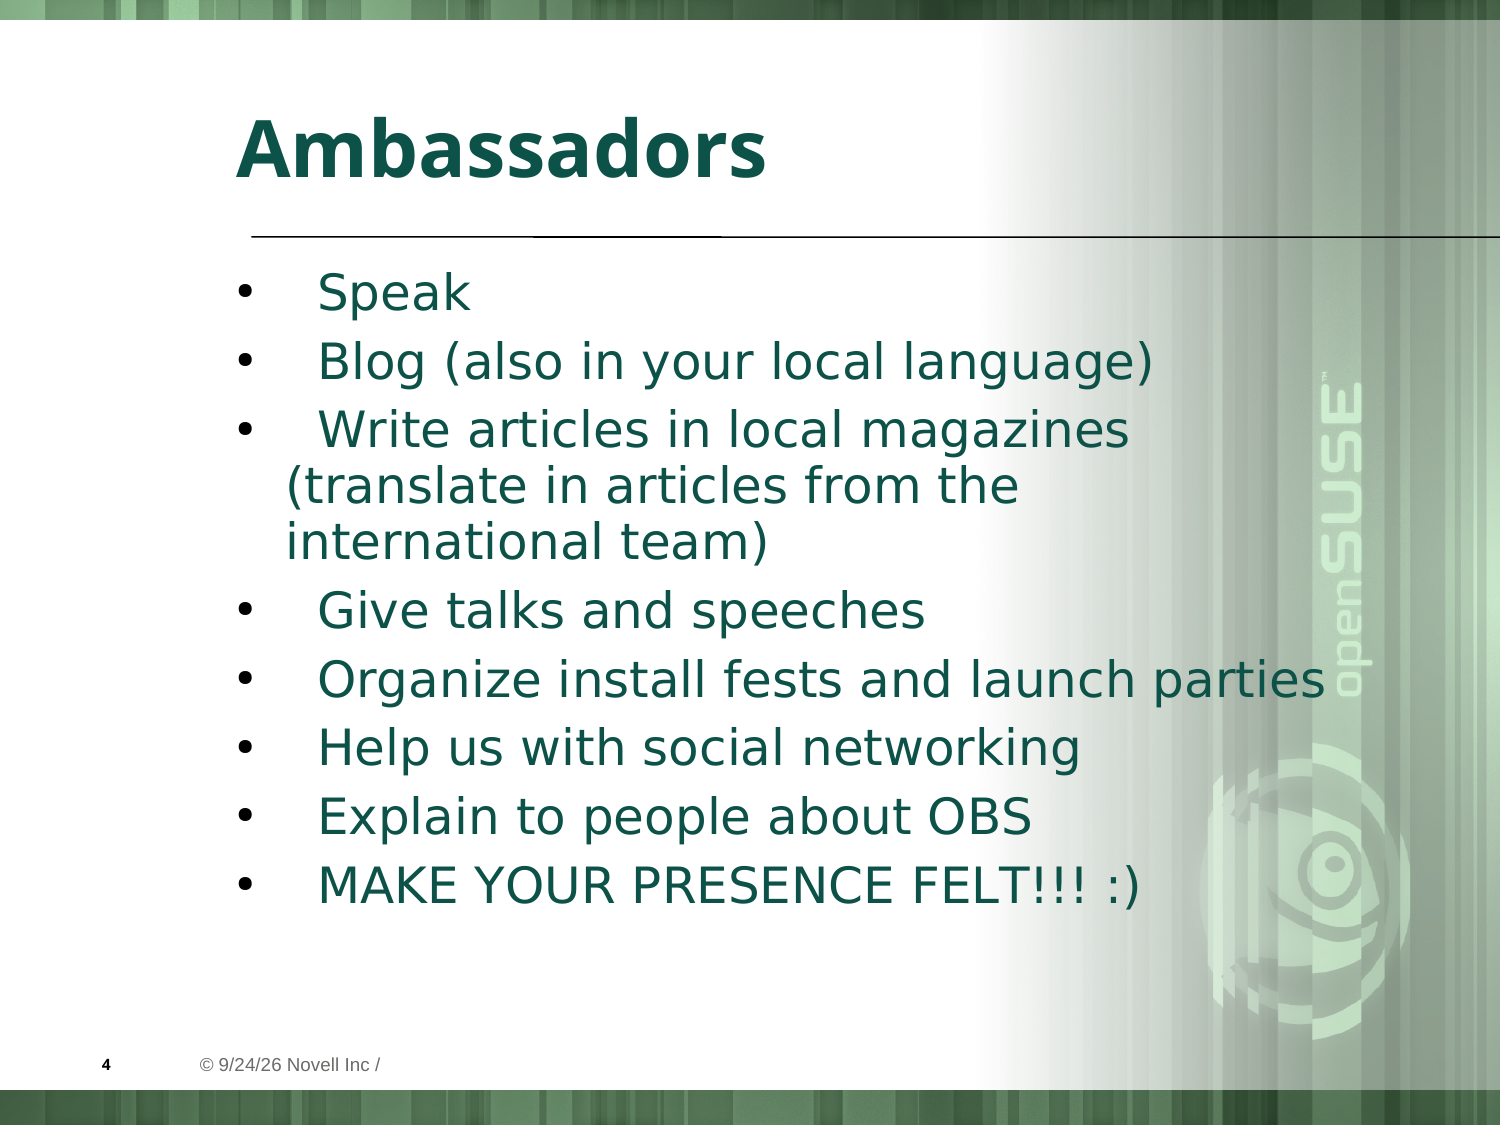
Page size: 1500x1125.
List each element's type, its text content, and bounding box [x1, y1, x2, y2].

picture [0, 0, 1500, 1125]
list Speak Blog (also in your local language) Write articles in local magazines (translate in articles from the international team) Give talks and speeches Organize install fests and launch parties Help us with social networking Explain to people about OBS MAKE YOUR PRESENCE FELT!!! :) [236, 265, 1329, 1081]
title Ambassadors [236, 68, 1447, 232]
